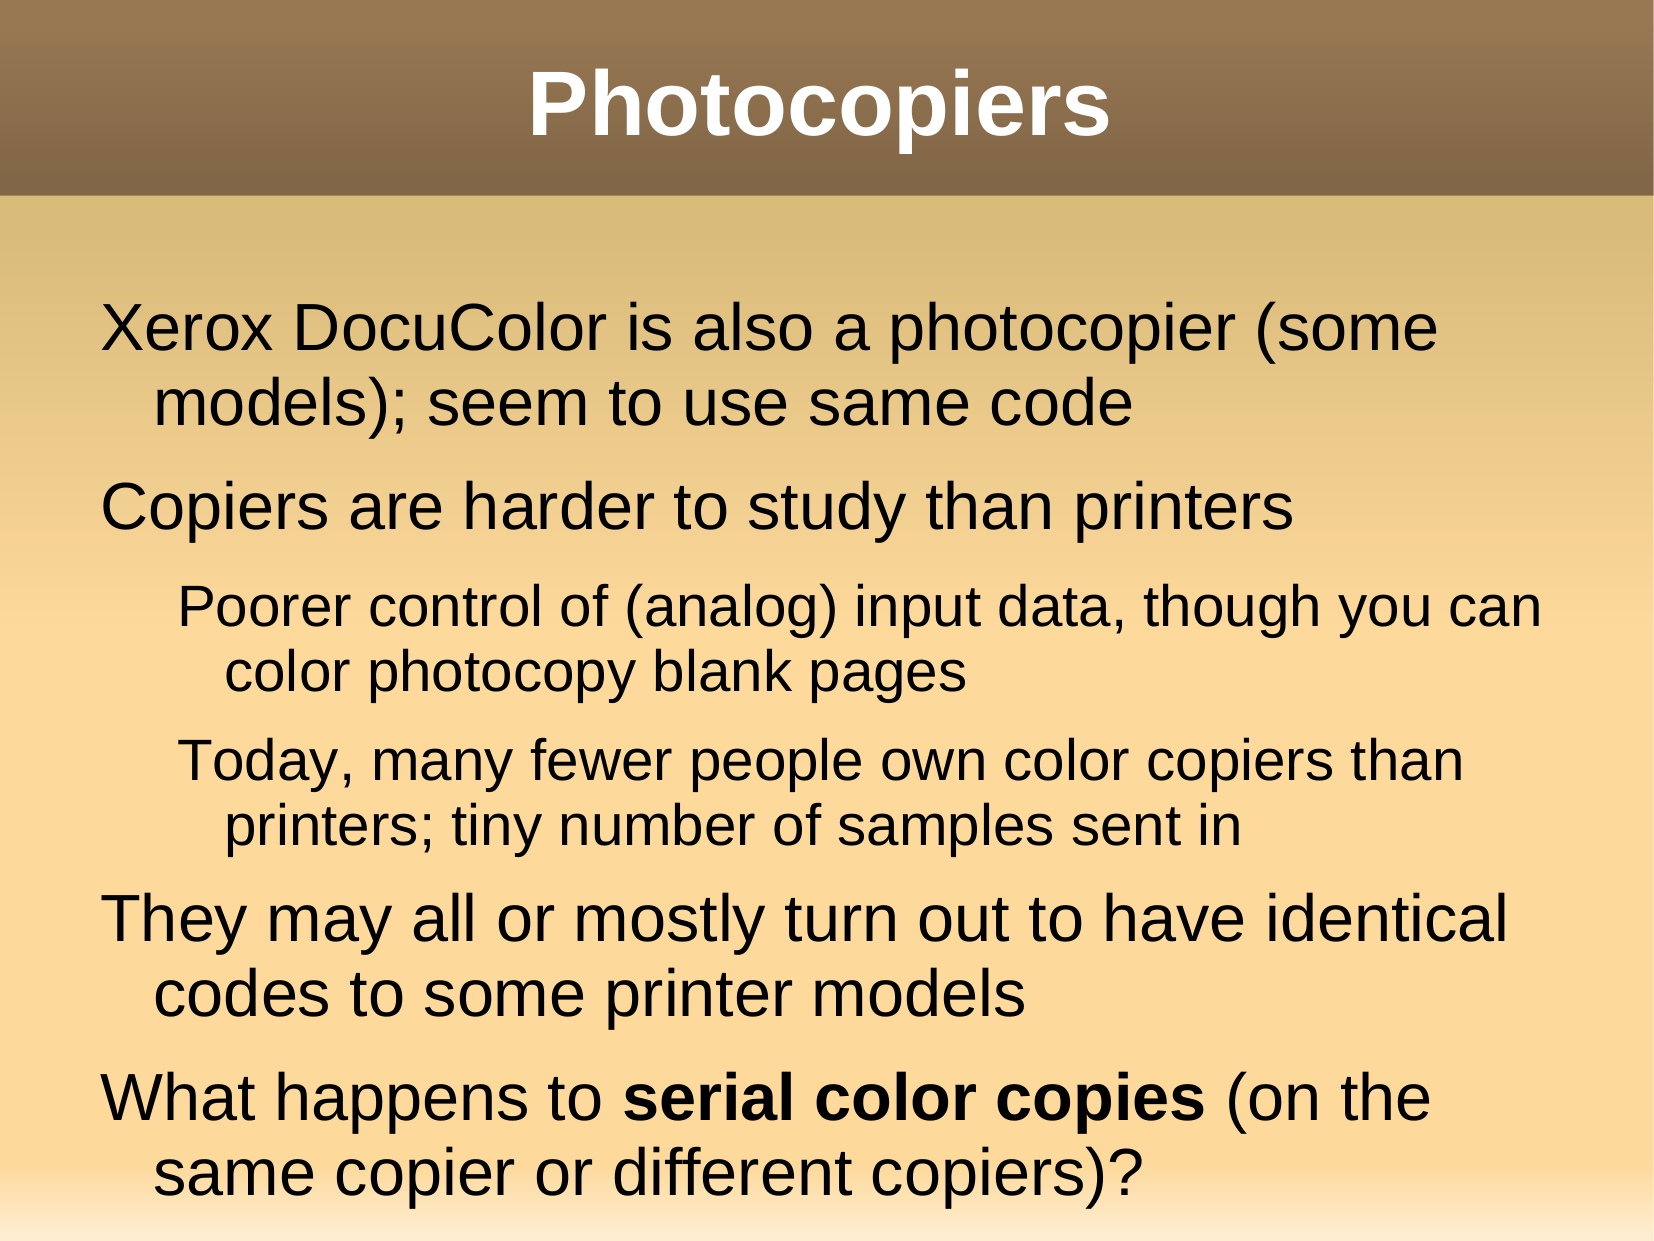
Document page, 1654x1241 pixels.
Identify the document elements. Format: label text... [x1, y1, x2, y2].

title Photocopiers [76, 0, 1565, 208]
list Xerox DocuColor is also a photocopier (some models); seem to use same code Copiers are harder to study than printers Poorer control of (analog) input data, though you can color photocopy blank pages Today, many fewer people own color copiers than printers; tiny number of samples sent in They may all or mostly turn out to have identical codes to some printer models What happens to serial color copies (on the same copier or different copiers)? [82, 290, 1571, 1241]
picture [0, 0, 1654, 1241]
